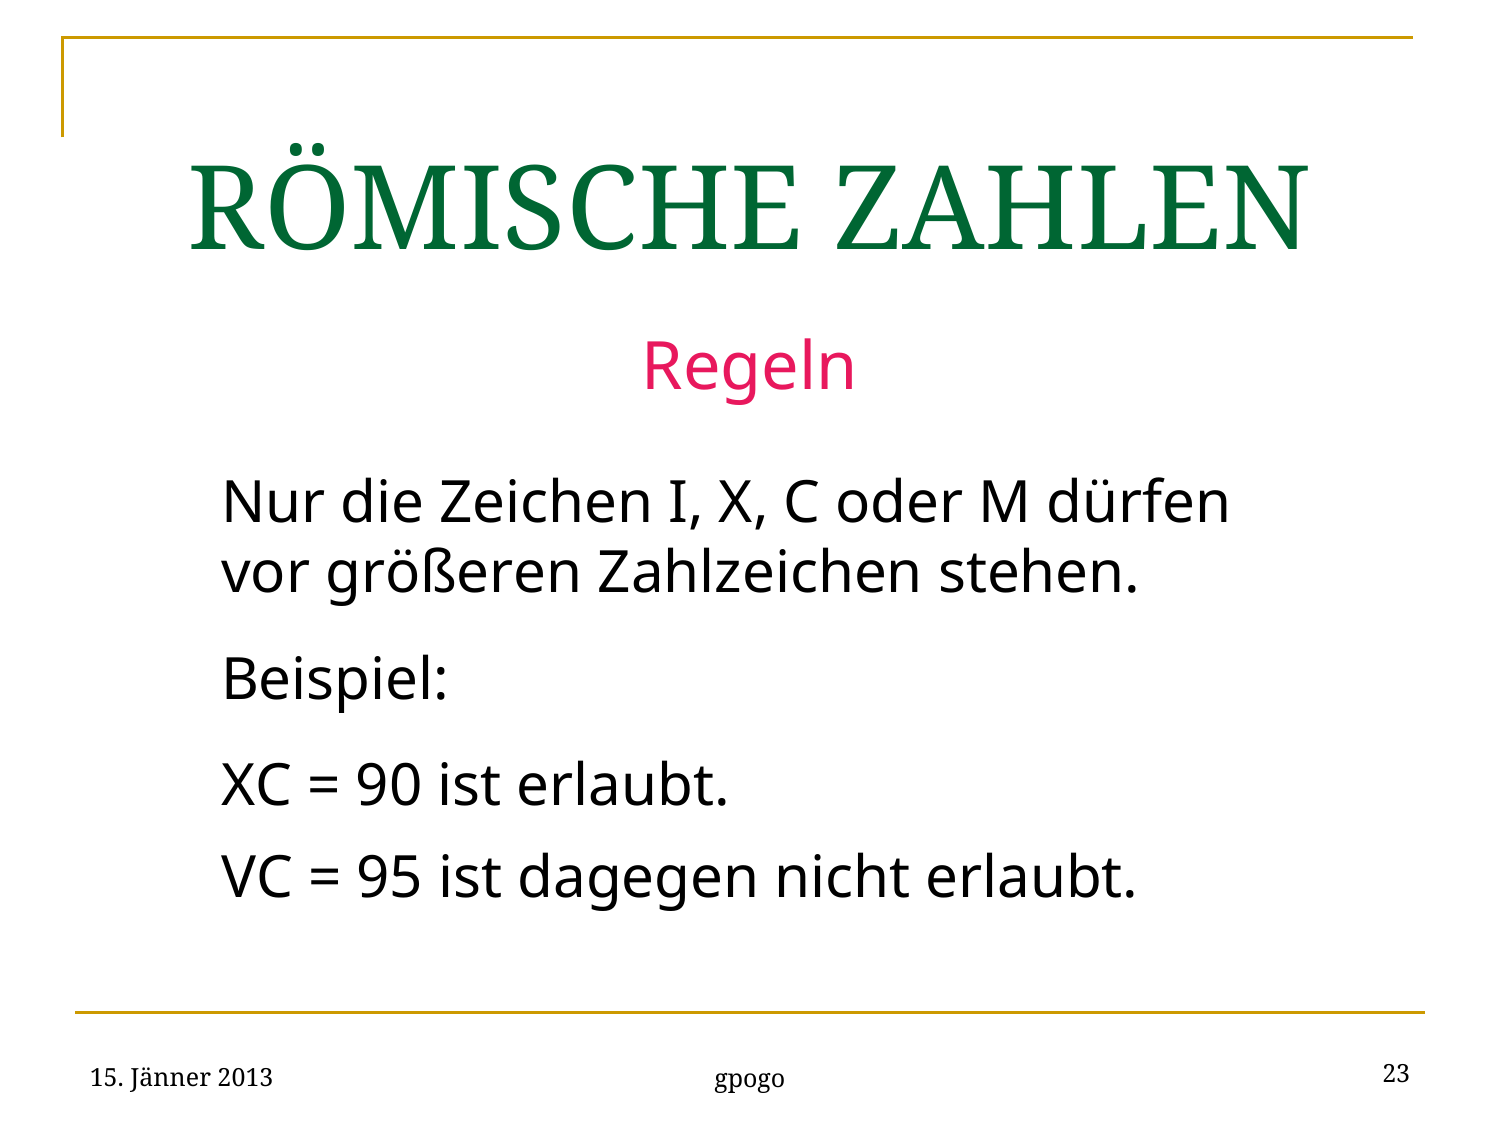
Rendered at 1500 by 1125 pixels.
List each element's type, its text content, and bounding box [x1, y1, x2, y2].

text_box Regeln [437, 315, 1063, 411]
text_box <Nummer> [1074, 1024, 1426, 1100]
text_box Nur die Zeichen I, X, C oder M dürfen vor größeren Zahlzeichen stehen. [206, 456, 1294, 612]
title RÖMISCHE ZAHLEN [141, 82, 1359, 279]
text_box gpogo [512, 1025, 988, 1101]
text_box XC = 90 ist erlaubt. [206, 739, 1294, 826]
text_box Beispiel: [206, 633, 1294, 719]
text_box VC = 95 ist dagegen nicht erlaubt. [206, 831, 1294, 918]
text_box 15. Jänner 2013 [74, 1024, 426, 1100]
